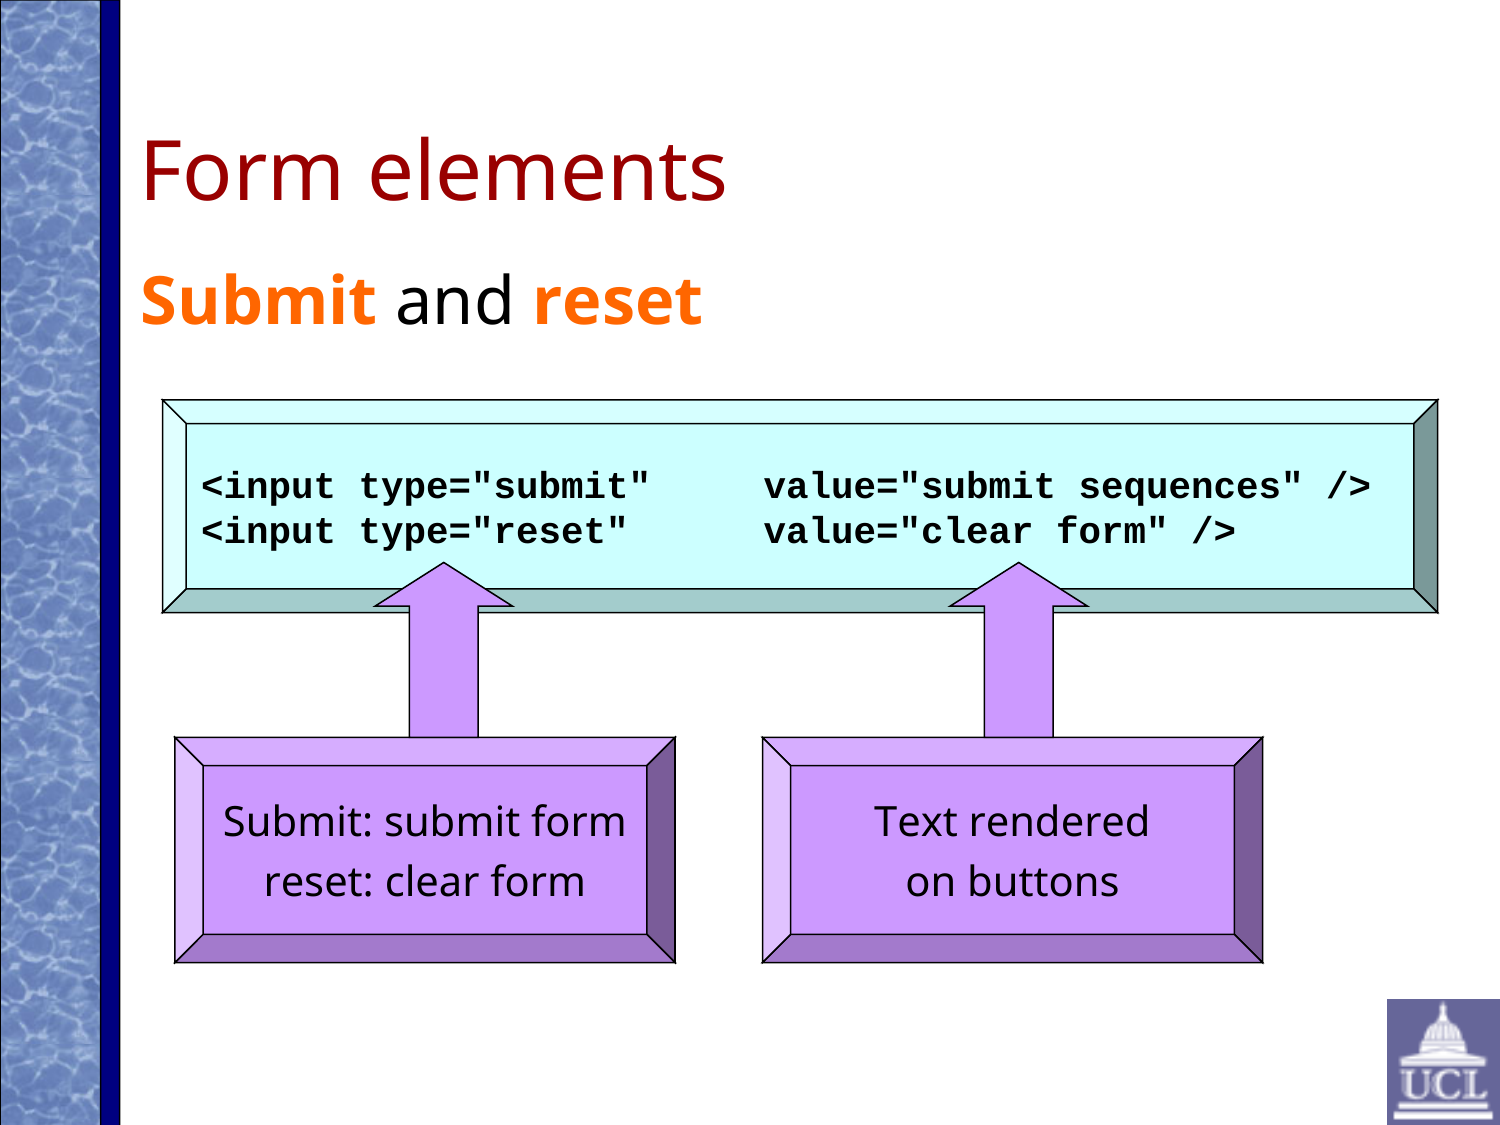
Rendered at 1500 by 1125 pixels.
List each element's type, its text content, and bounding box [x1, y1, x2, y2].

text_box Text rendered on buttons [791, 766, 1234, 934]
title Form elements [124, 37, 1413, 225]
text_box <input type="submit" value="submit sequences" /> <input type="reset" value="clear form" /> [187, 424, 1413, 588]
picture [1, 1, 99, 1125]
list Submit and reset [125, 249, 1417, 1088]
picture [1387, 999, 1500, 1125]
text_box Submit: submit form reset: clear form [204, 766, 646, 934]
text_box [950, 562, 1088, 738]
text_box [375, 562, 513, 738]
